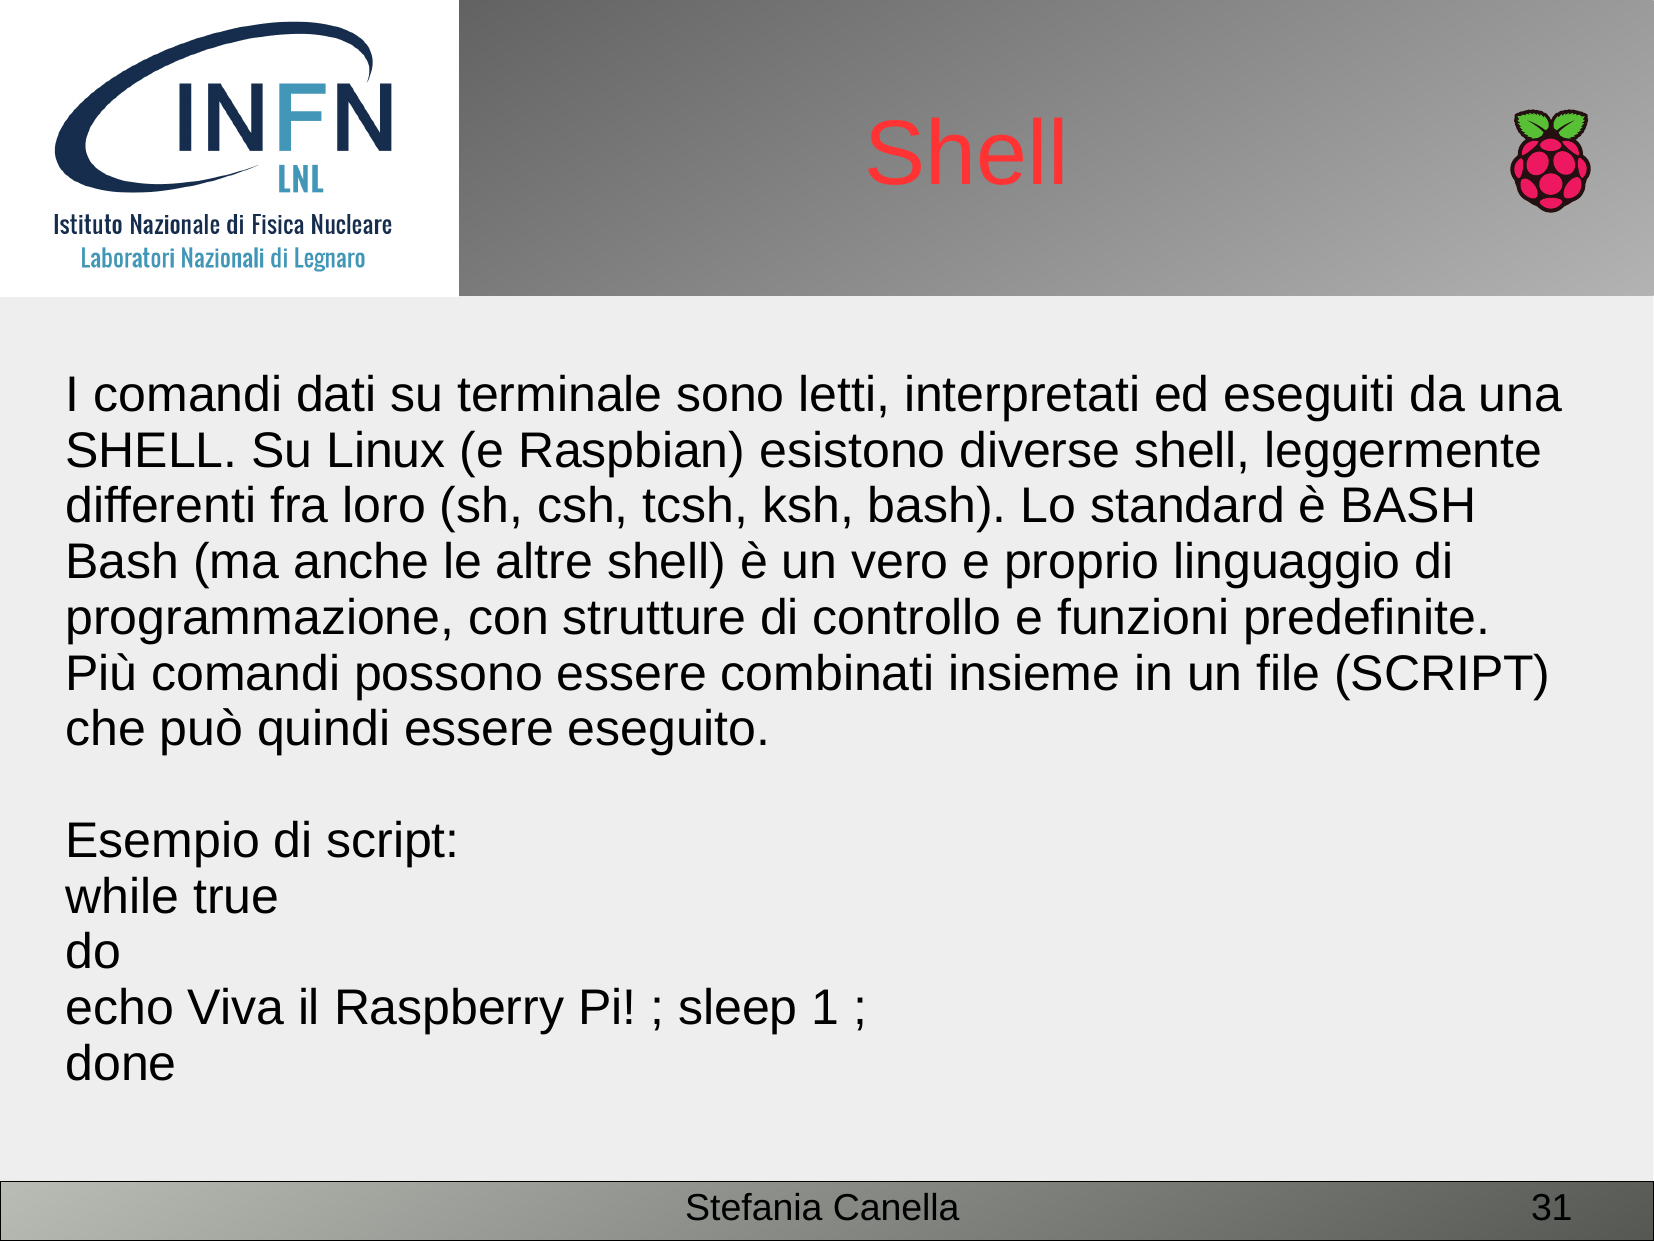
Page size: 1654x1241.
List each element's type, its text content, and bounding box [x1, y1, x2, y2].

text_box [984, 1181, 1516, 1241]
text_box [459, 0, 1654, 296]
title Shell [459, 49, 1571, 257]
text_box Stefania Canella [670, 1178, 984, 1241]
text_box [0, 1181, 670, 1241]
picture [0, 0, 459, 297]
subtitle I comandi dati su terminale sono letti, interpretati ed eseguiti da una SHELL. Su Linux (e Raspbian) esistono diverse shell, leggermente differenti fra loro (sh, csh, tcsh, ksh, bash). Lo standard è BASH Bash (ma anche le altre shell) è un vero e proprio linguaggio di programmazione, con strutture di controllo e funzioni predefinite. Più comandi possono essere combinati insieme in un file (SCRIPT) che può quindi essere eseguito. Esempio di script: while true do echo Viva il Raspberry Pi! ; sleep 1 ; done [65, 325, 1588, 1132]
text_box <number> [1516, 1178, 1654, 1241]
